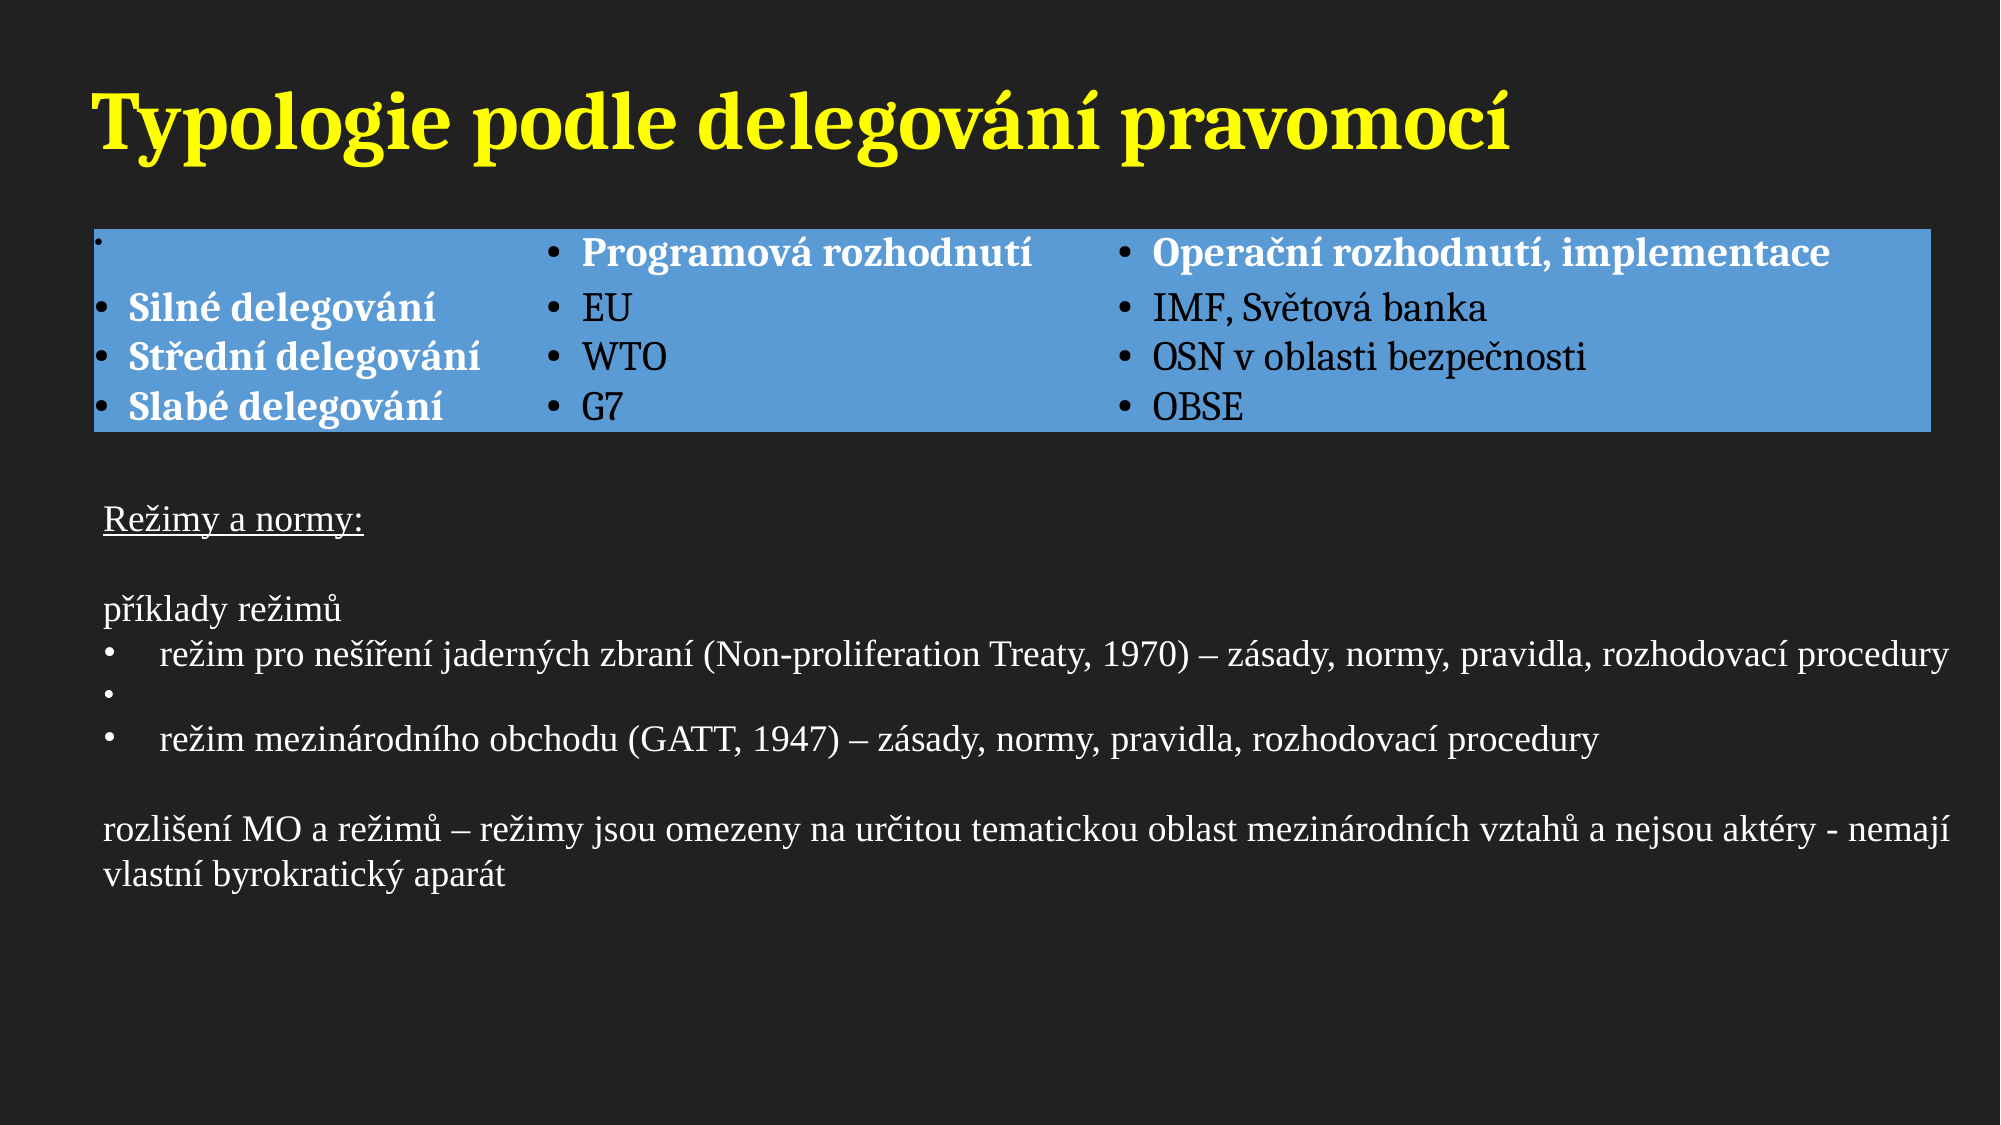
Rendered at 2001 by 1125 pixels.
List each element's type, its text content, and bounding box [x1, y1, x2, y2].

table_cell EU [546, 284, 1117, 333]
text_box Typologie podle delegování pravomocí [76, 59, 1528, 174]
table_header Programová rozhodnutí [546, 229, 1117, 284]
table_cell Slabé delegování [94, 383, 546, 432]
table_cell OBSE [1117, 383, 1931, 432]
table_header [94, 229, 546, 284]
table_cell OSN v oblasti bezpečnosti [1117, 333, 1931, 383]
table_cell IMF, Světová banka [1117, 284, 1931, 333]
table_cell Střední delegování [94, 333, 546, 383]
table_cell G7 [546, 383, 1117, 432]
table_cell Silné delegování [94, 284, 546, 333]
text_box Režimy a normy: příklady režimů režim pro nešíření jaderných zbraní (Non-proliferation Treaty, 1970) – zásady, normy, pravidla, rozhodovací procedury režim mezinárodního obchodu (GATT, 1947) – zásady, normy, pravidla, rozhodovací procedury rozlišení MO a režimů – režimy jsou omezeny na určitou tematickou oblast mezinárodních vztahů a nejsou aktéry - nemají vlastní byrokratický aparát [88, 487, 1969, 902]
table_cell WTO [546, 333, 1117, 383]
table_header Operační rozhodnutí, implementace [1117, 229, 1931, 284]
